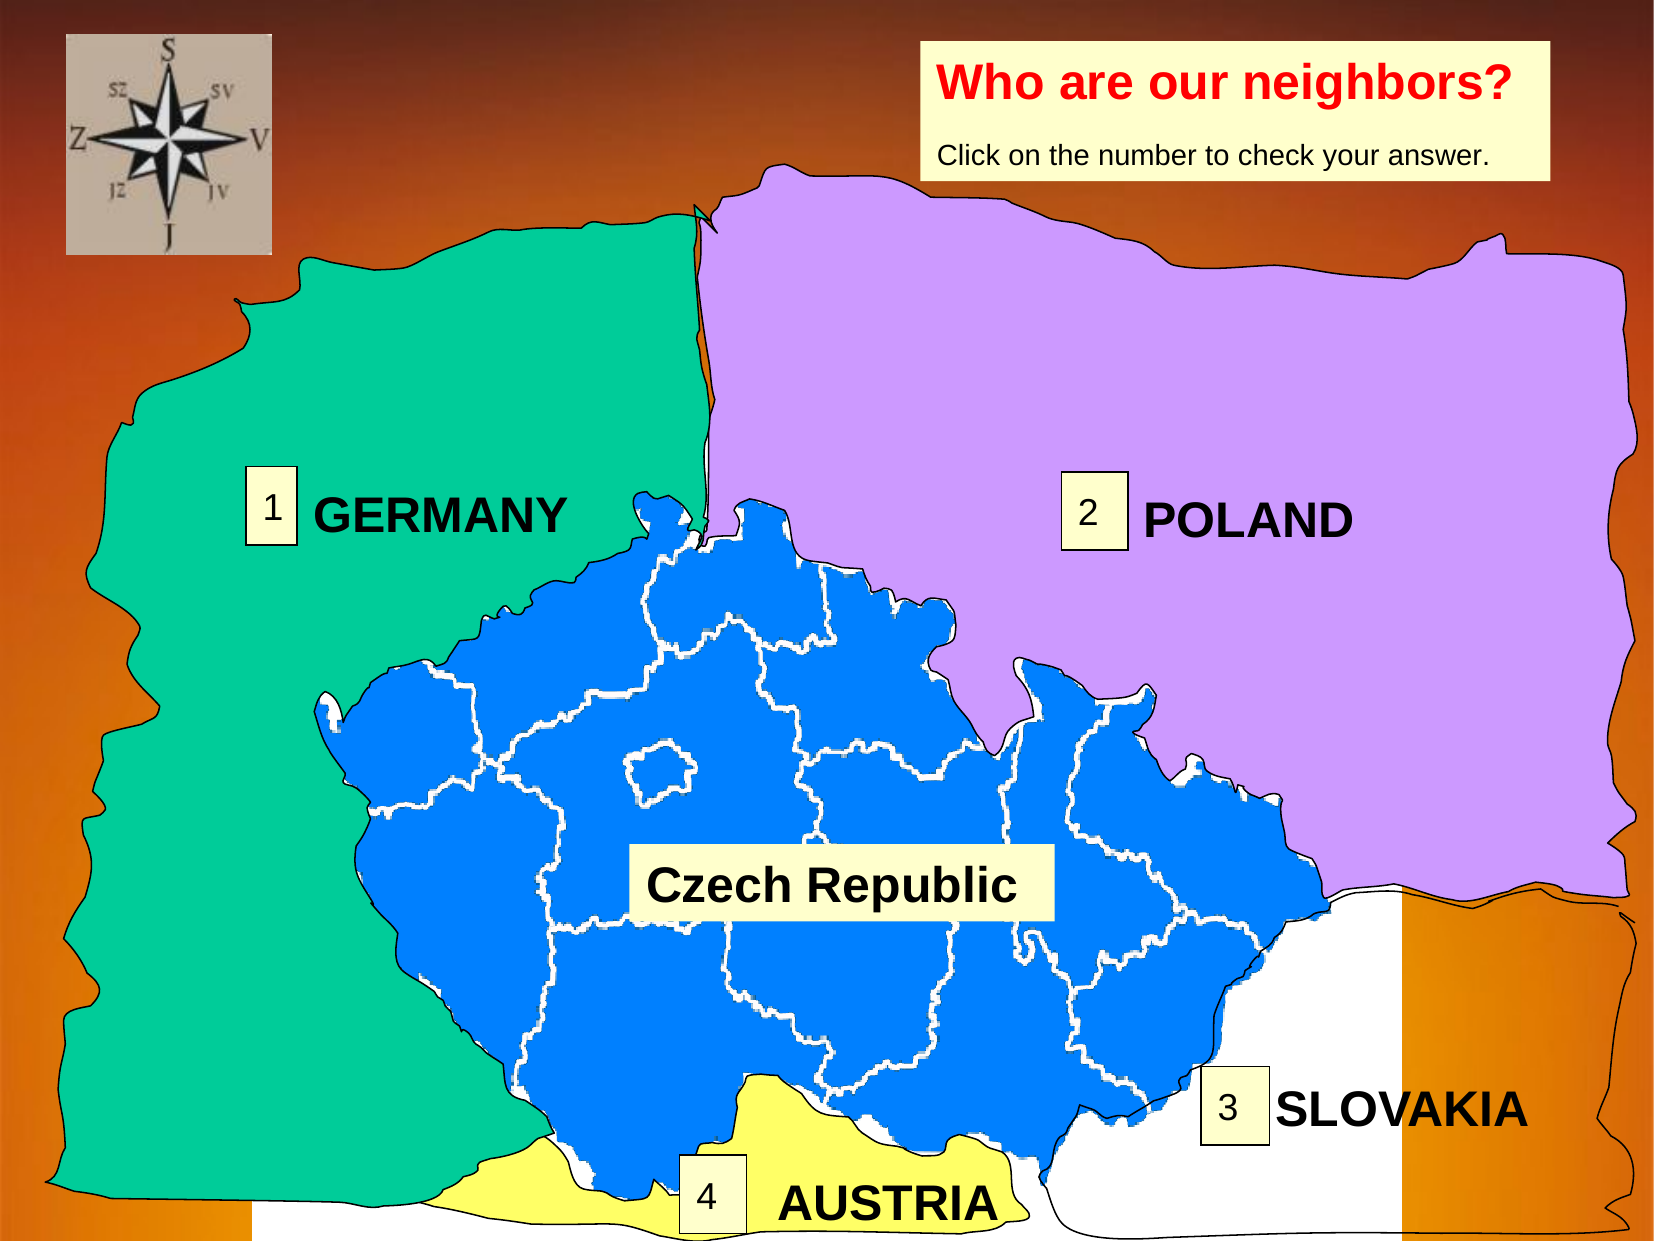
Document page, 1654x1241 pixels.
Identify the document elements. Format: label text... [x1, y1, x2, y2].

text_box 2 [1061, 472, 1128, 550]
text_box Czech Republic [629, 844, 1055, 922]
text_box 4 [680, 1155, 746, 1233]
text_box SLOVAKIA [1038, 888, 1637, 1239]
picture [695, 217, 700, 281]
text_box AUSTRIA [421, 1074, 1030, 1241]
text_box POLAND [697, 164, 1638, 902]
text_box Who are our neighbors? Click on the number to check your answer. [920, 41, 1551, 182]
picture [704, 437, 708, 518]
text_box 1 [246, 466, 297, 545]
text_box 3 [1201, 1067, 1270, 1145]
picture [697, 284, 714, 412]
picture [0, 0, 1654, 1241]
text_box GERMANY [45, 204, 711, 1208]
